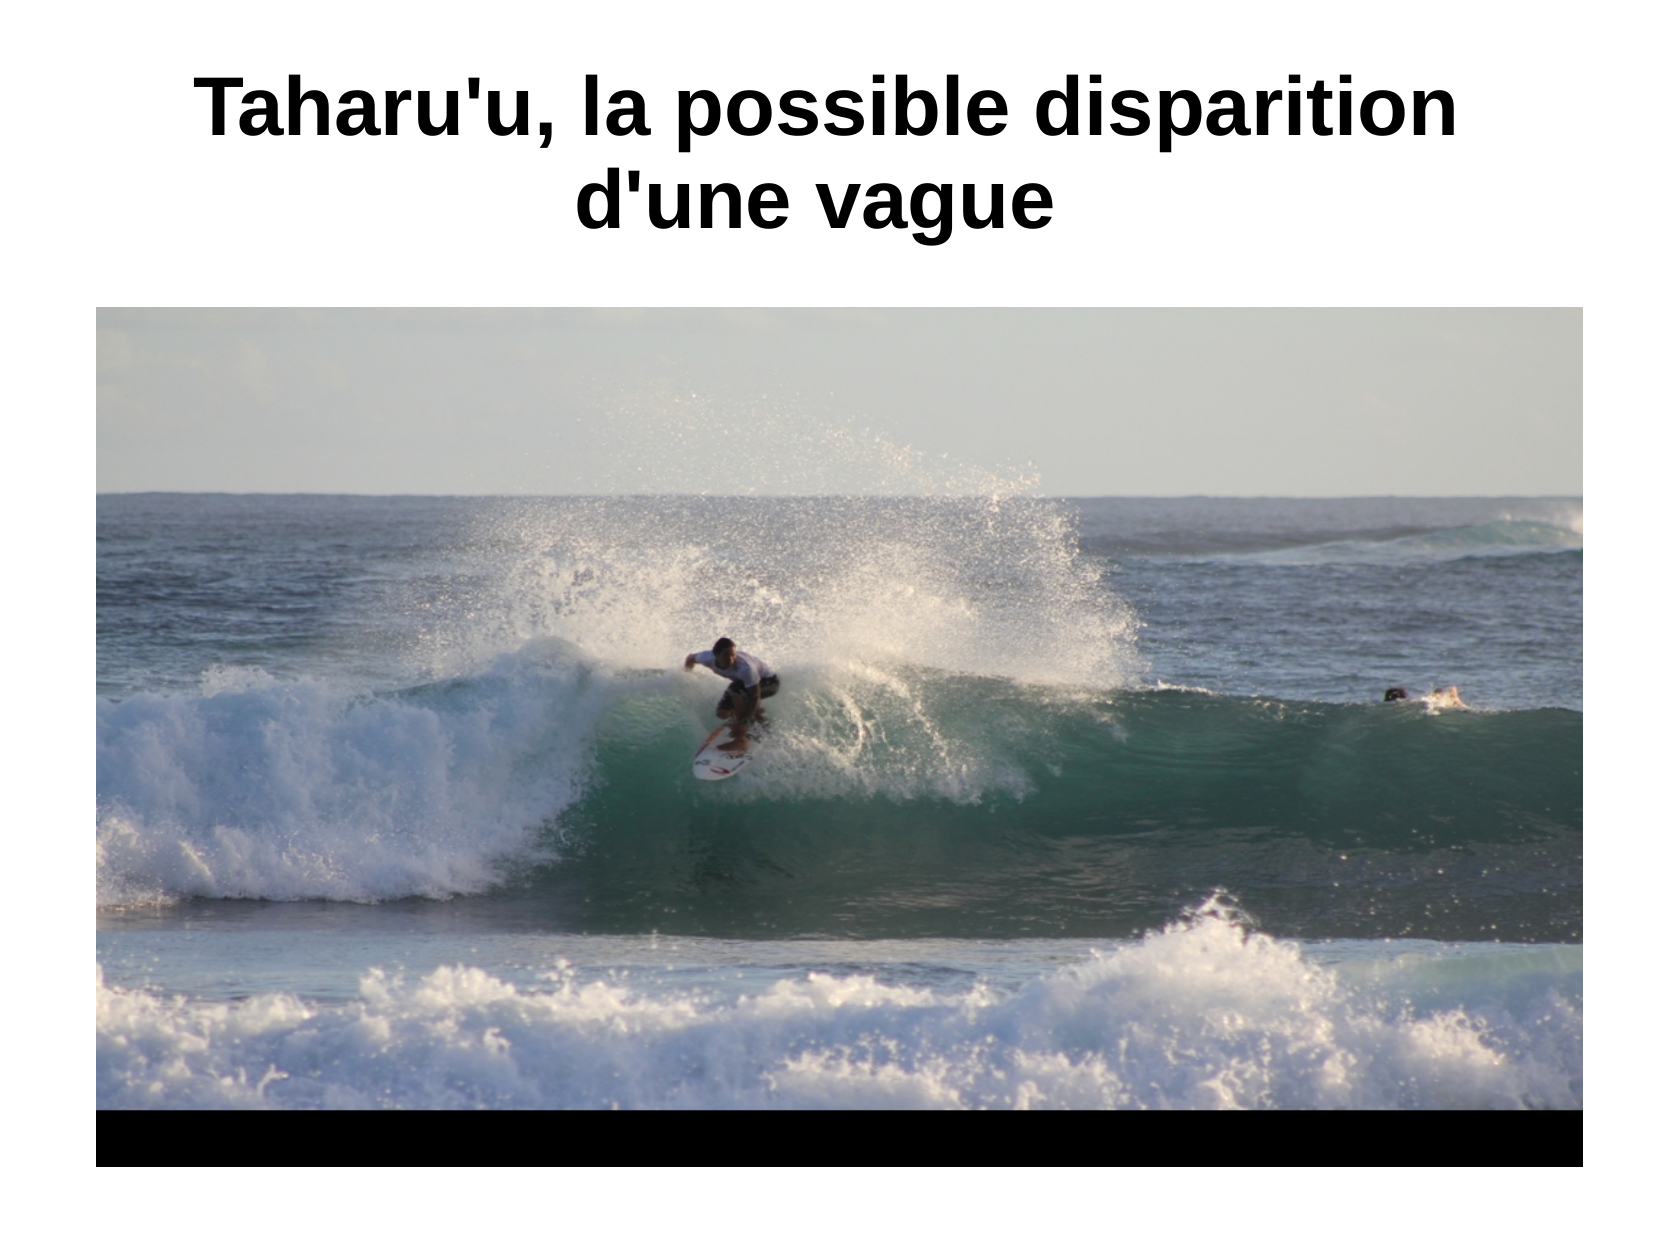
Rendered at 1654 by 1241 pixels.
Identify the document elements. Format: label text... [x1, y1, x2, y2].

picture [96, 307, 1583, 1167]
title Taharu'u, la possible disparition d'une vague [82, 49, 1571, 257]
